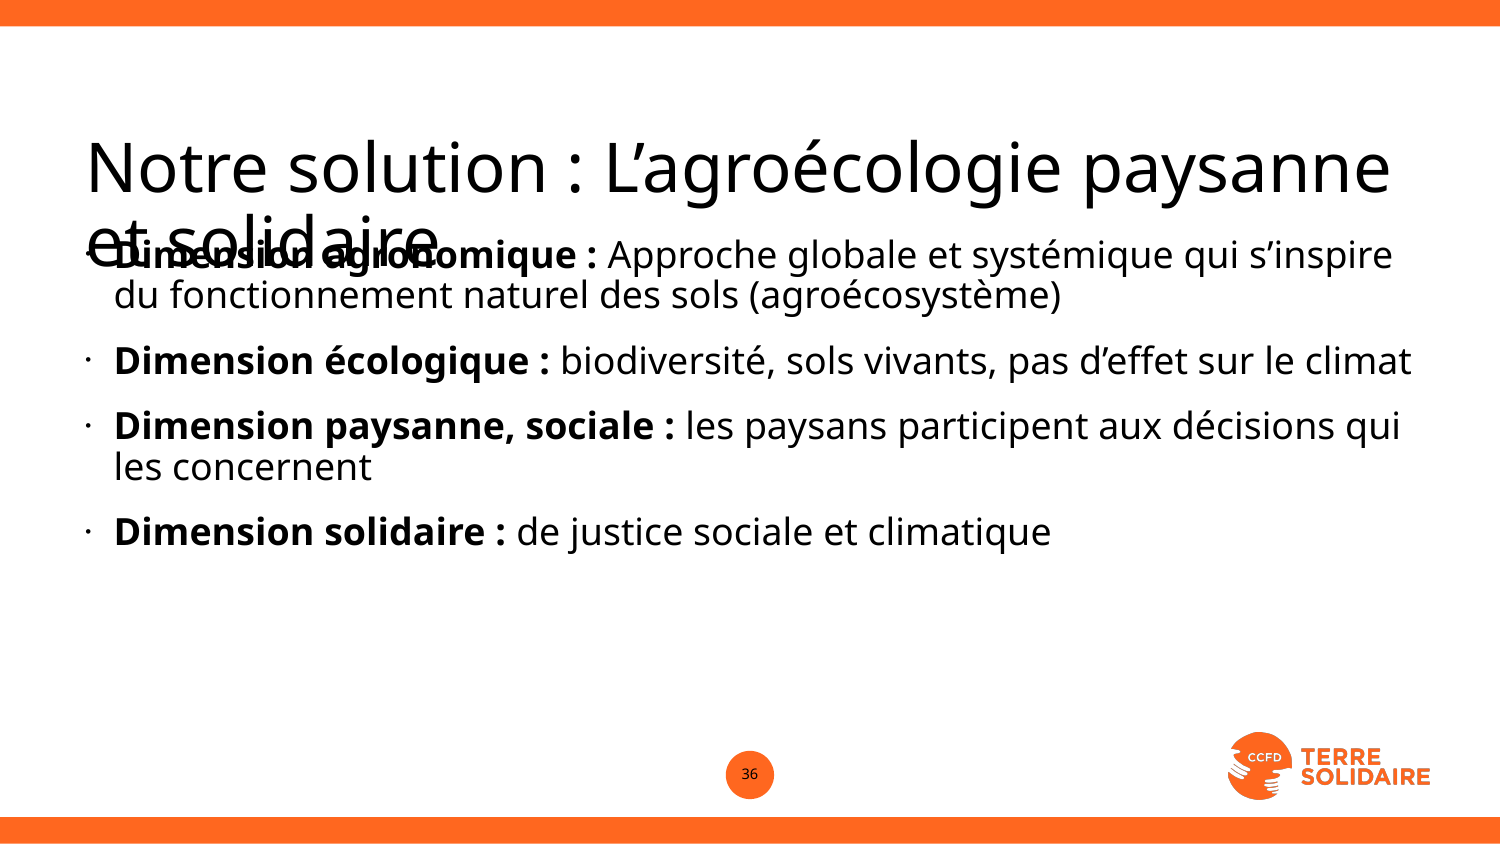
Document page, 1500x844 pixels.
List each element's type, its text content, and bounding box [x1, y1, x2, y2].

title Notre solution : L’agroécologie paysanne et solidaire [70, 125, 1430, 207]
picture [1228, 732, 1430, 800]
list Dimension agronomique : Approche globale et systémique qui s’inspire du fonctionnement naturel des sols (agroécosystème) Dimension écologique : biodiversité, sols vivants, pas d’effet sur le climat Dimension paysanne, sociale : les paysans participent aux décisions qui les concernent Dimension solidaire : de justice sociale et climatique [70, 228, 1430, 686]
